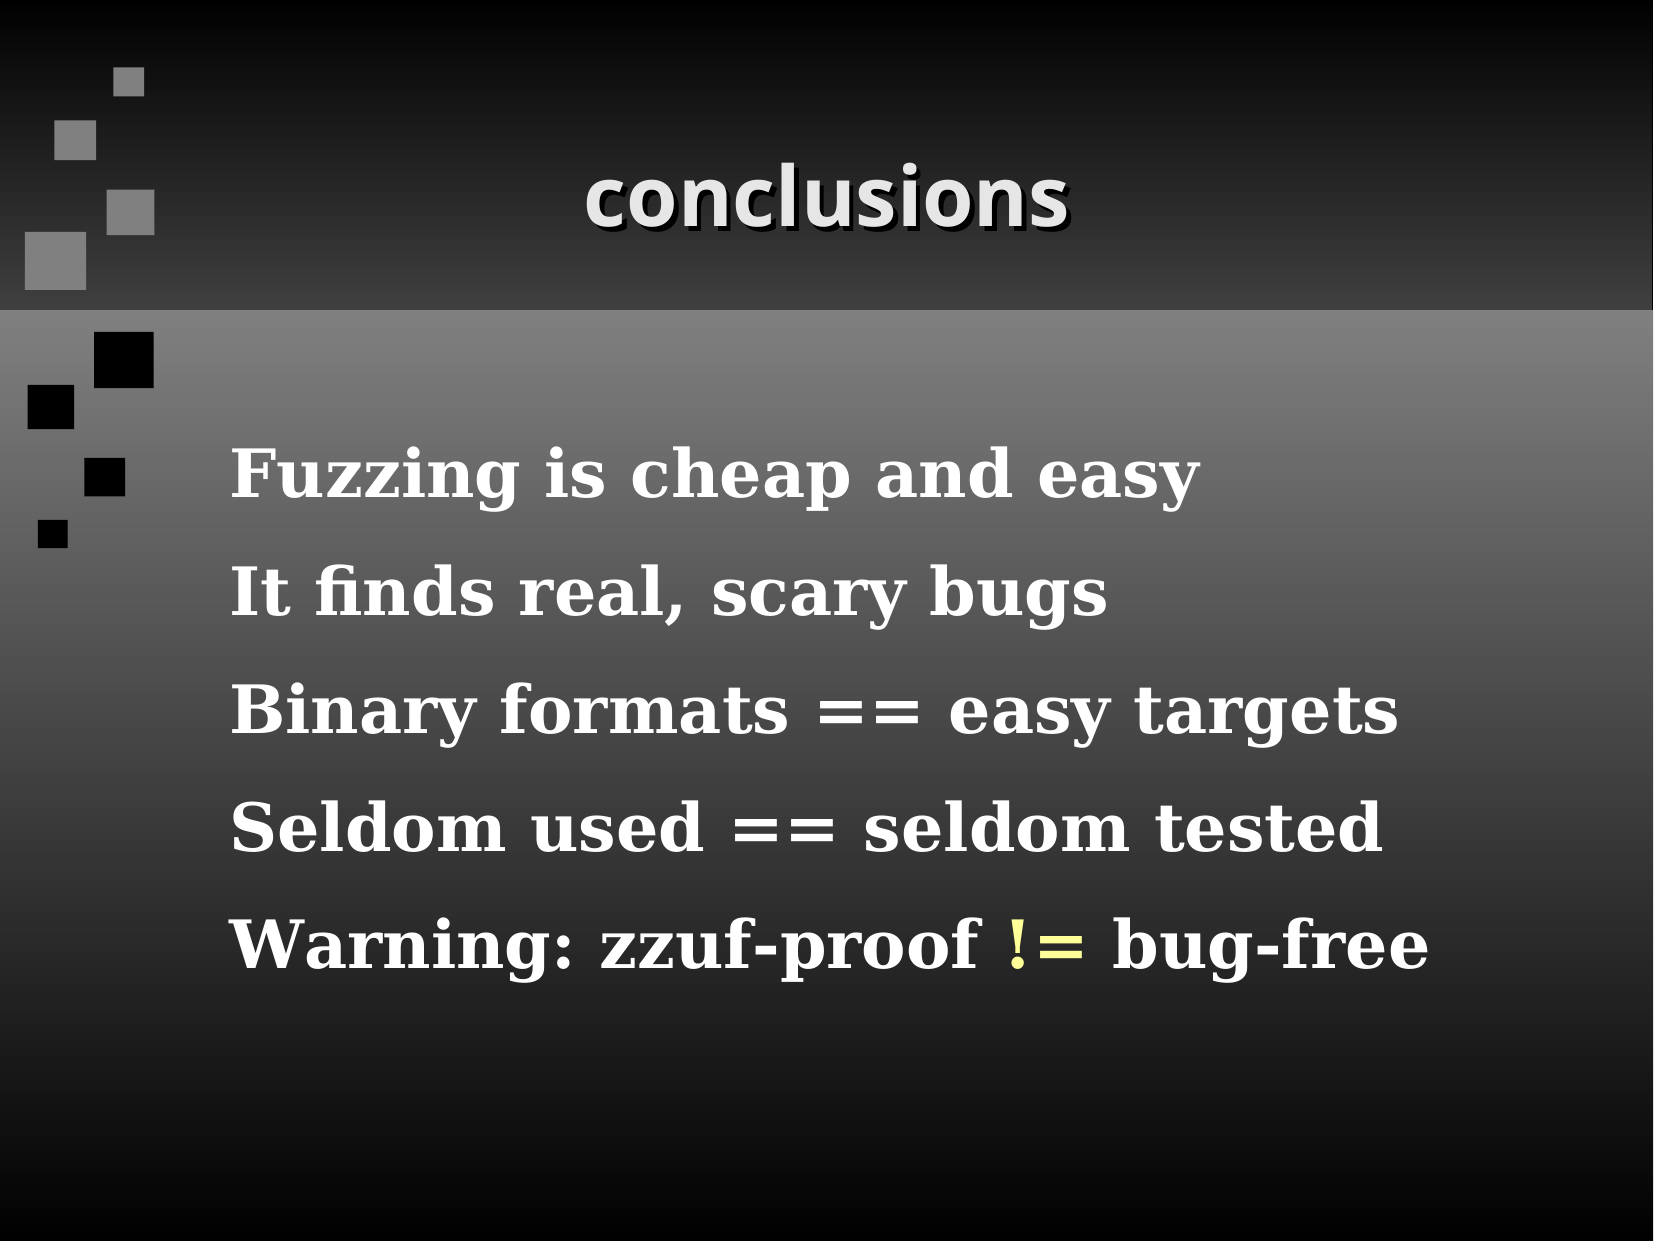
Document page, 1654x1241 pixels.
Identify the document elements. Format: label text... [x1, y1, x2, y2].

list Fuzzing is cheap and easy It finds real, scary bugs Binary formats == easy targets Seldom used == seldom tested Warning: zzuf-proof != bug-free [211, 395, 1596, 1185]
title conclusions [121, 91, 1534, 299]
